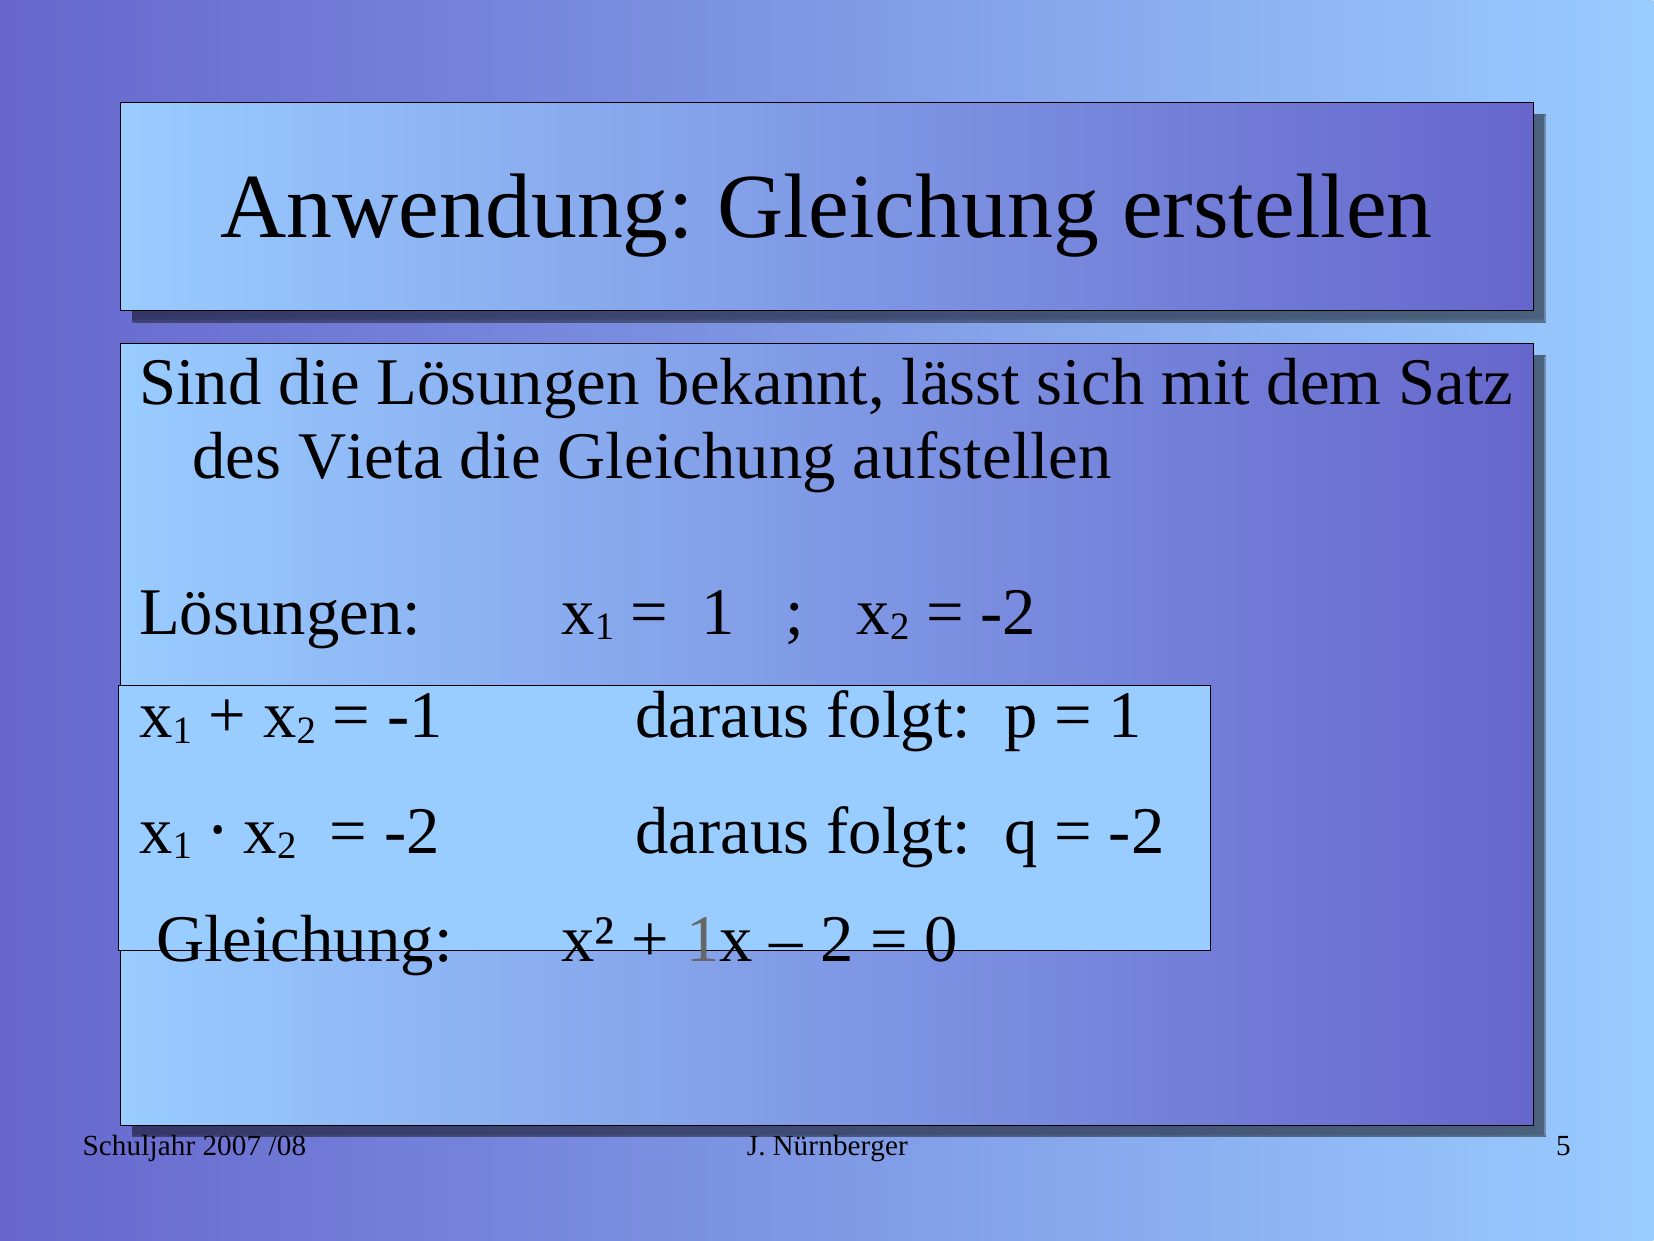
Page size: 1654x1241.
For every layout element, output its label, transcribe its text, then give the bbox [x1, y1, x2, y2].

list Sind die Lösungen bekannt, lässt sich mit dem Satz des Vieta die Gleichung aufstellen Lösungen: x1 = 1 ; x2 = -2 x1 + x2 = -1 daraus folgt: p = 1 x1 · x2 = -2 daraus folgt: q = -2 Gleichung: x² + 1x – 2 = 0 [121, 344, 1534, 1142]
title Anwendung: Gleichung erstellen [121, 110, 1534, 303]
